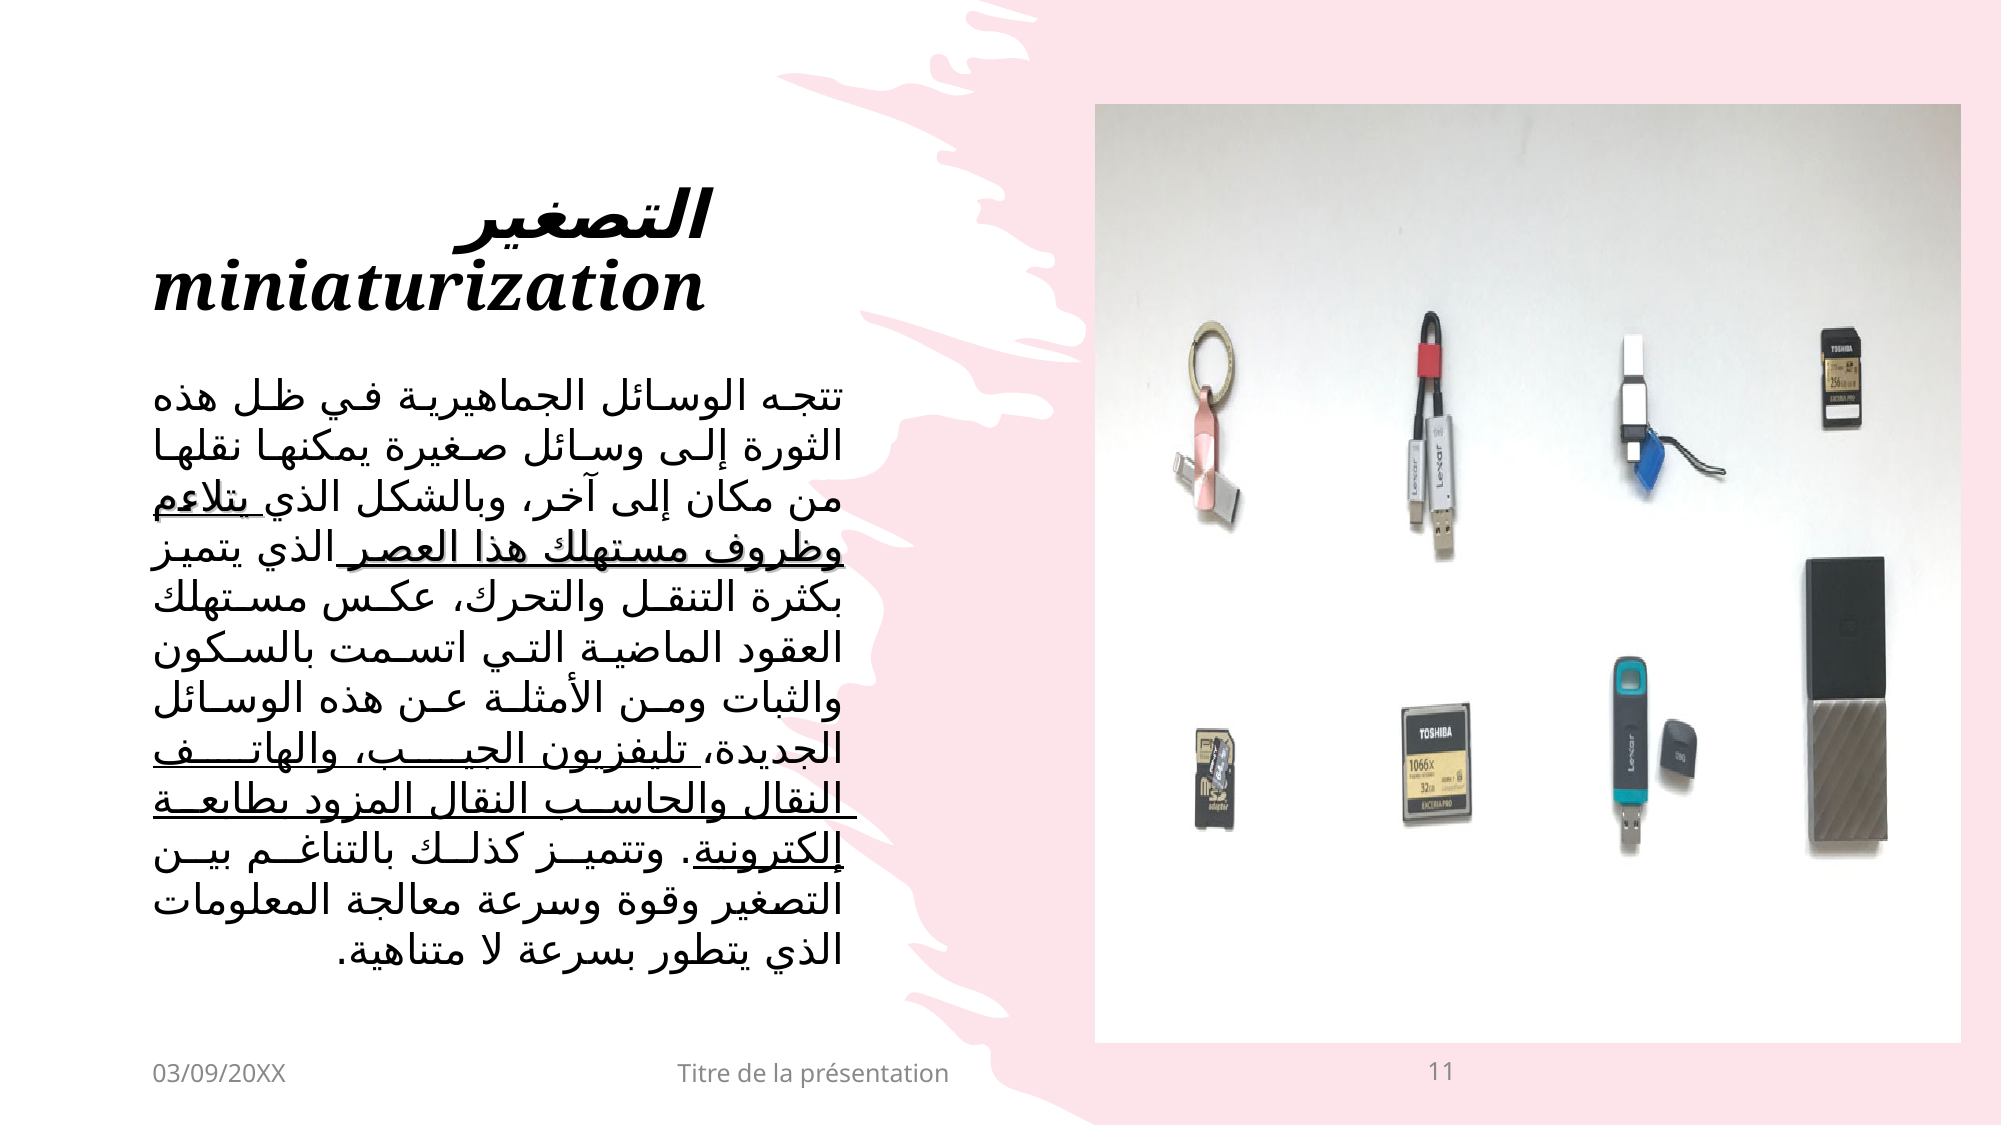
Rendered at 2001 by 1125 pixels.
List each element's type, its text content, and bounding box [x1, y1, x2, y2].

text_box 03/09/20XX [137, 1042, 588, 1103]
list تتجه الوسائل الجماهيرية في ظل هذه الثورة إلى وسائل صغيرة يمكنها نقلها من مكان إلى آخر، وبالشكل الذي يتلاءم وظروف مستهلك هذا العصر الذي يتميز بكثرة التنقل والتحرك، عكس مستهلك العقود الماضية التي اتسمت بالسكون والثبات ومن الأمثلة عن هذه الوسائل الجديدة، تليفزيون الجيب، والهاتف النقال والحاسب النقال المزود بطابعة إلكترونية. وتتميز كذلك بالتناغم بين التصغير وقوة وسرعة معالجة المعلومات الذي يتطور بسرعة لا متناهية. [137, 360, 860, 1025]
picture [1095, 104, 1961, 1043]
title التصغير miniaturization [137, 104, 776, 333]
text_box Titre de la présentation [662, 1042, 1338, 1103]
text_box ‹#› [1412, 1044, 1863, 1103]
